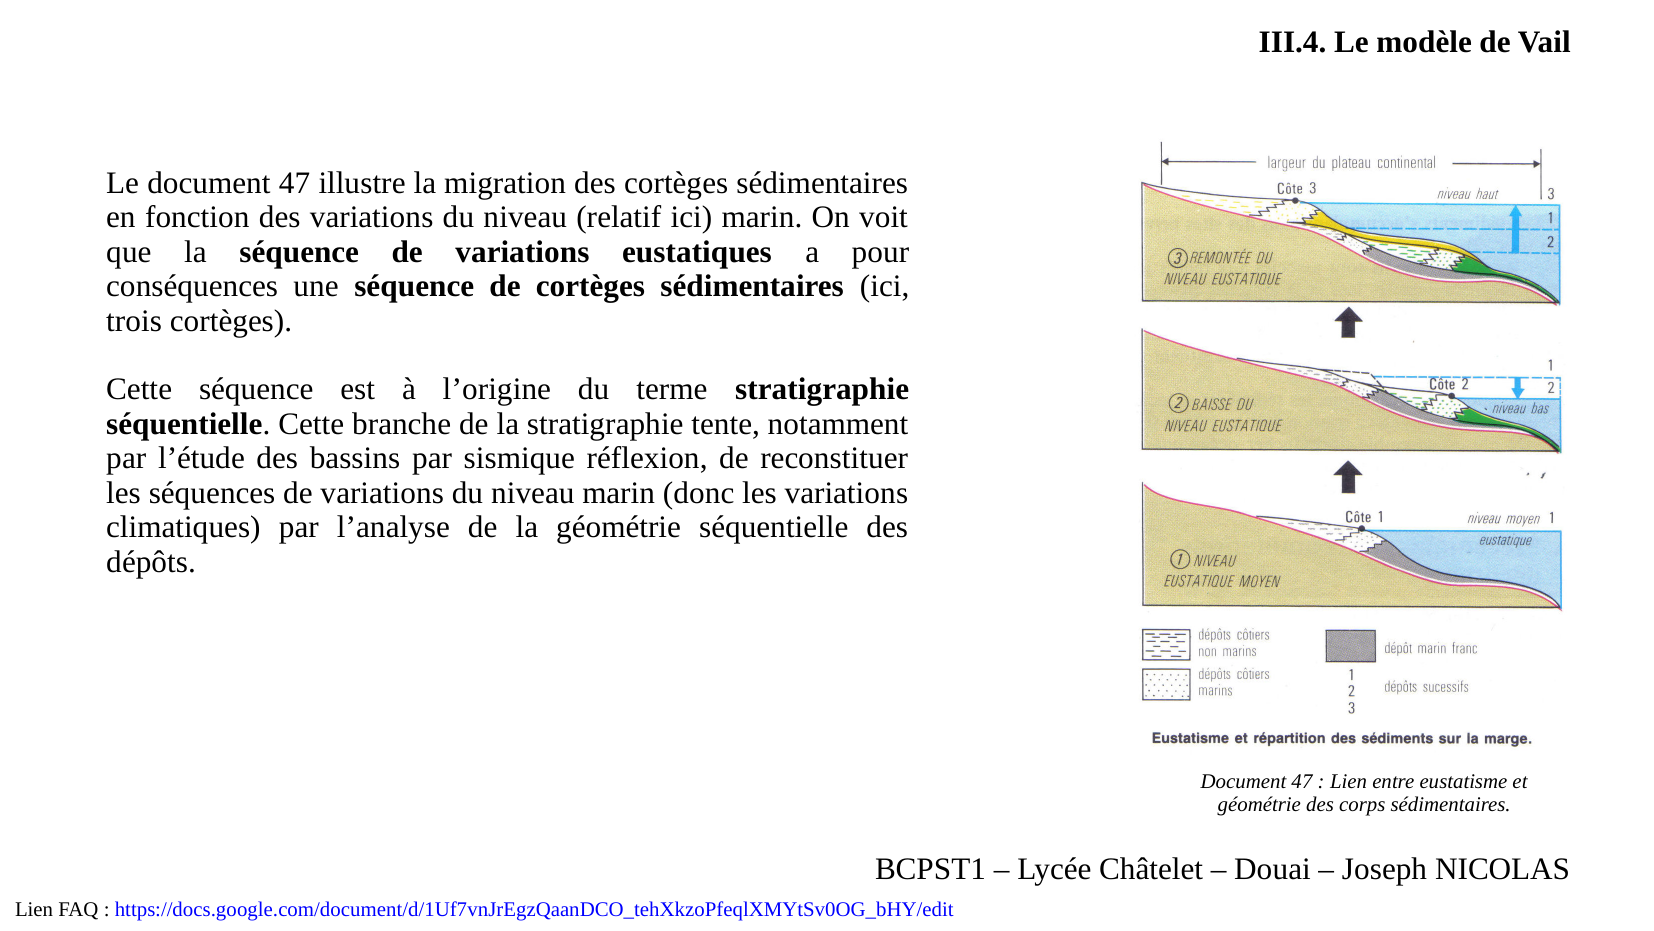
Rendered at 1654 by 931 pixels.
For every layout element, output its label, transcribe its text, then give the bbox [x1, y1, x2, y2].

text_box Le document 47 illustre la migration des cortèges sédimentaires en fonction des variations du niveau (relatif ici) marin. On voit que la séquence de variations eustatiques a pour conséquences une séquence de cortèges sédimentaires (ici, trois cortèges). Cette séquence est à l’origine du terme stratigraphie séquentielle. Cette branche de la stratigraphie tente, notamment par l’étude des bassins par sismique réflexion, de reconstituer les séquences de variations du niveau marin (donc les variations climatiques) par l’analyse de la géométrie séquentielle des dépôts. [106, 165, 910, 752]
text_box III.4. Le modèle de Vail [401, 5, 1572, 78]
picture [1122, 118, 1587, 762]
text_box Document 47 : Lien entre eustatisme et géométrie des corps sédimentaires. [1157, 762, 1571, 851]
text_box Lien FAQ : https://docs.google.com/document/d/1Uf7vnJrEgzQaanDCO_tehXkzoPfeqlXMYtSv0OG_bHY/edit [0, 897, 993, 931]
text_box BCPST1 – Lycée Châtelet – Douai – Joseph NICOLAS [637, 832, 1571, 905]
